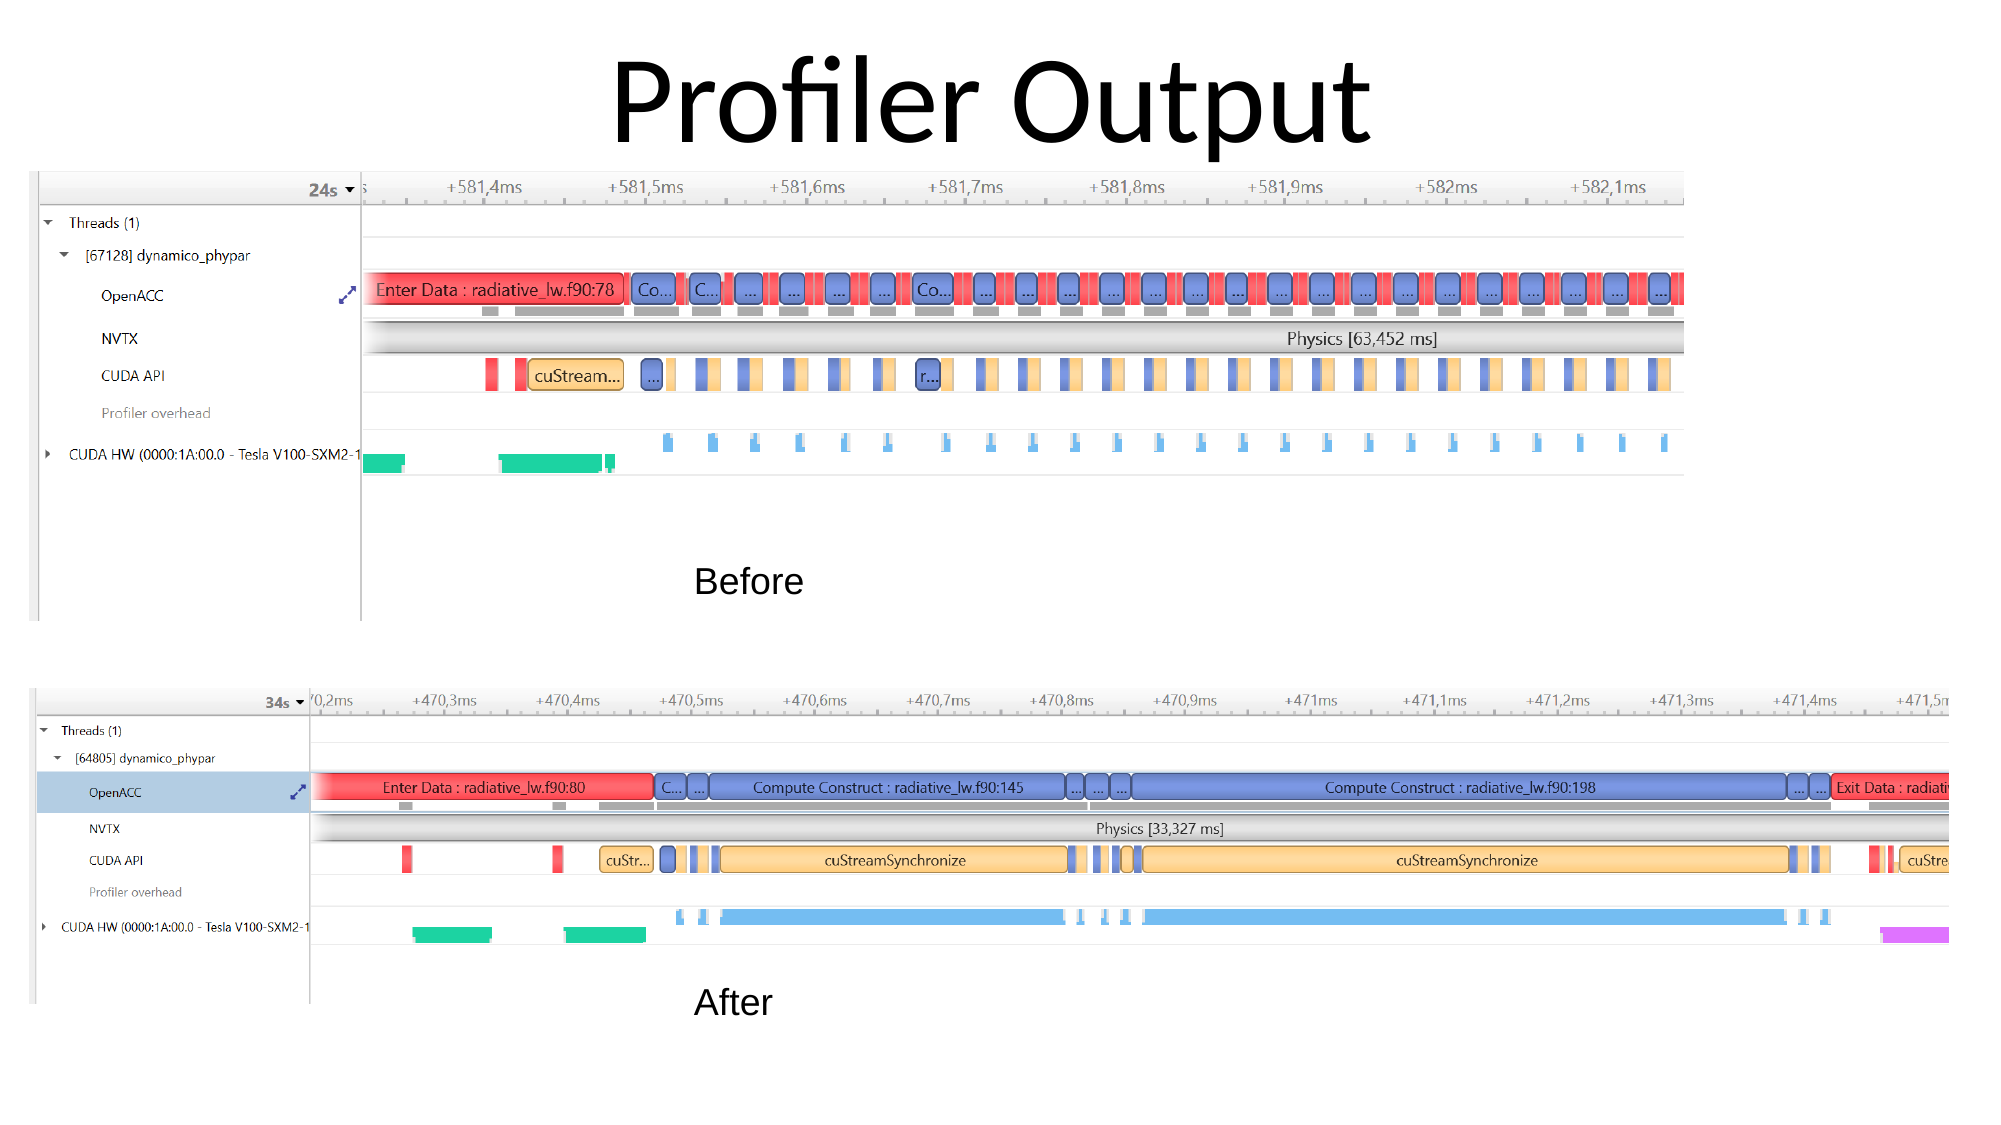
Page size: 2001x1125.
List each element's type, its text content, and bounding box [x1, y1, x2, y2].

text_box Before [679, 553, 820, 610]
title Profiler Output [242, 29, 1743, 178]
picture [29, 688, 1949, 1004]
picture [29, 171, 1684, 621]
text_box After [679, 974, 789, 1032]
